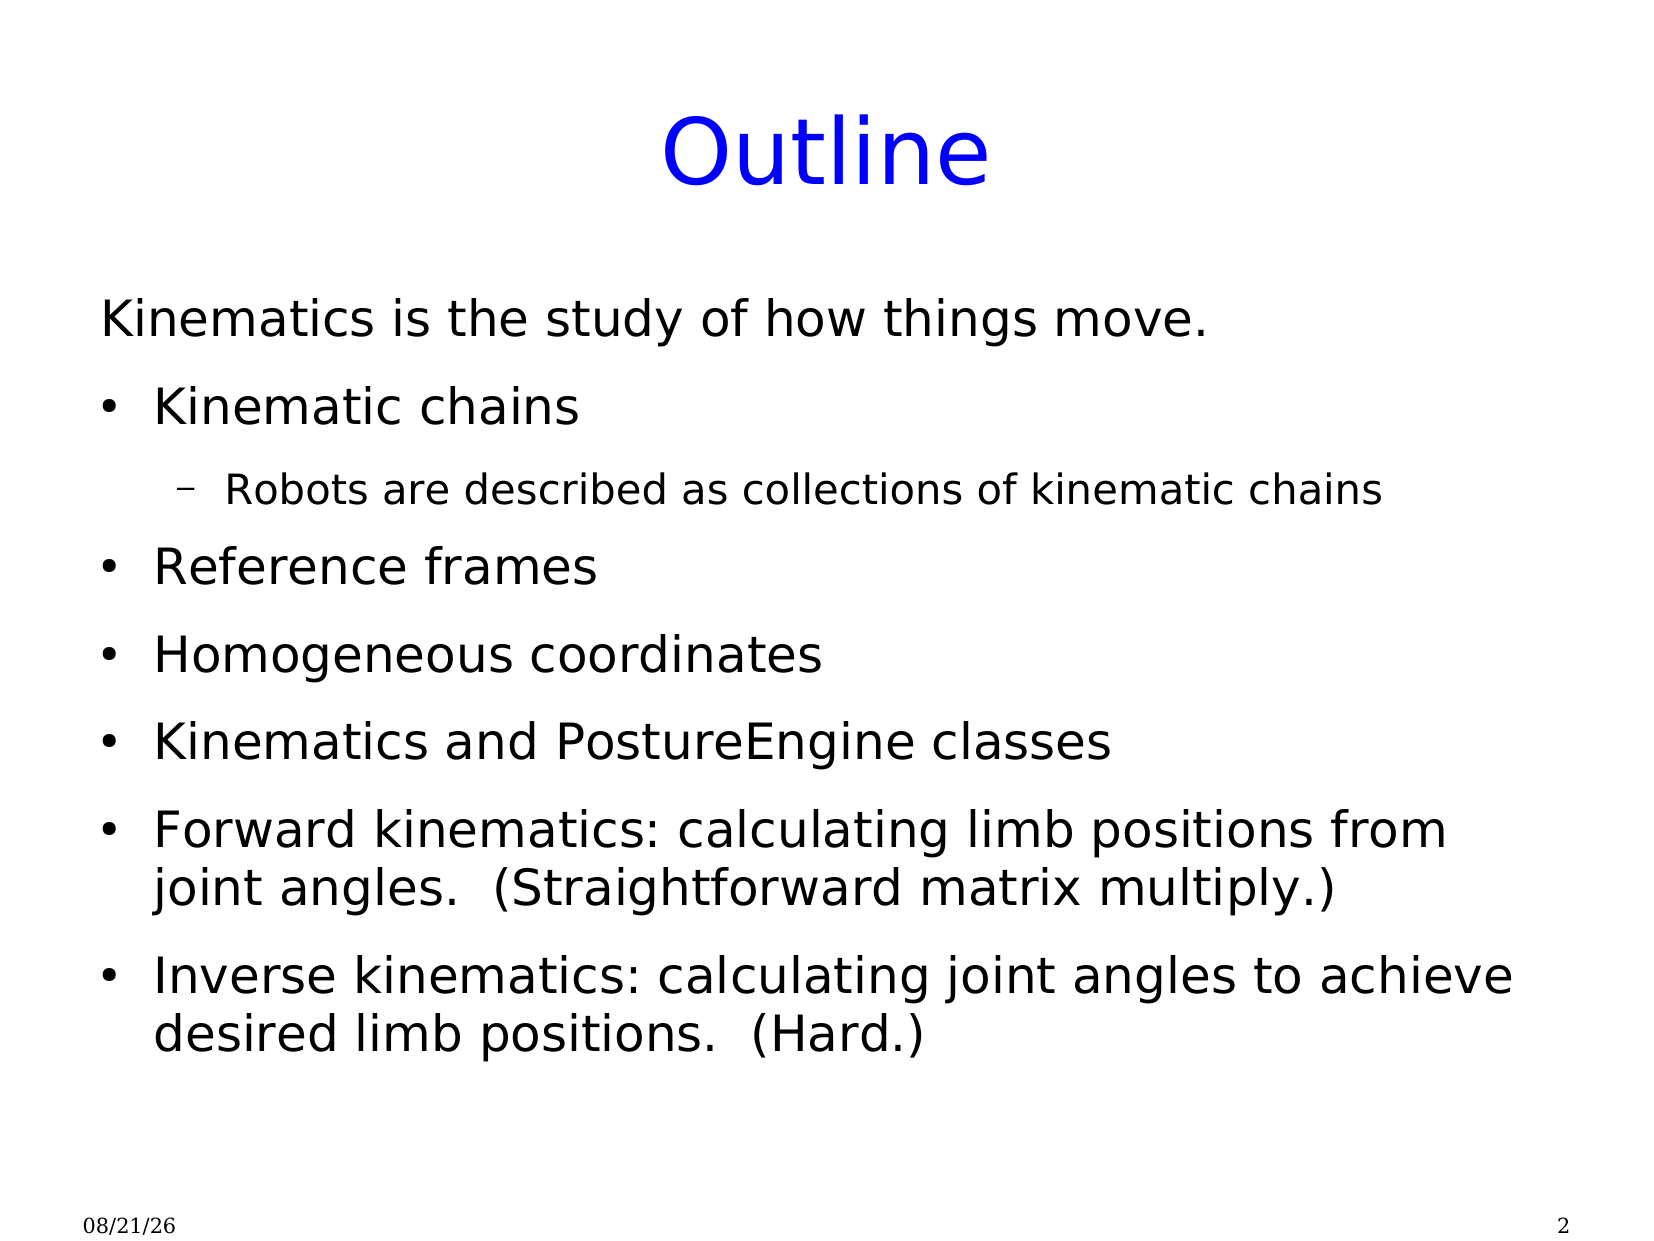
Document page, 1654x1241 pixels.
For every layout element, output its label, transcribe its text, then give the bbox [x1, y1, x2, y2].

title Outline [82, 49, 1571, 257]
list Kinematics is the study of how things move. Kinematic chains Robots are described as collections of kinematic chains Reference frames Homogeneous coordinates Kinematics and PostureEngine classes Forward kinematics: calculating limb positions from joint angles. (Straightforward matrix multiply.) Inverse kinematics: calculating joint angles to achieve desired limb positions. (Hard.) [82, 290, 1571, 1109]
